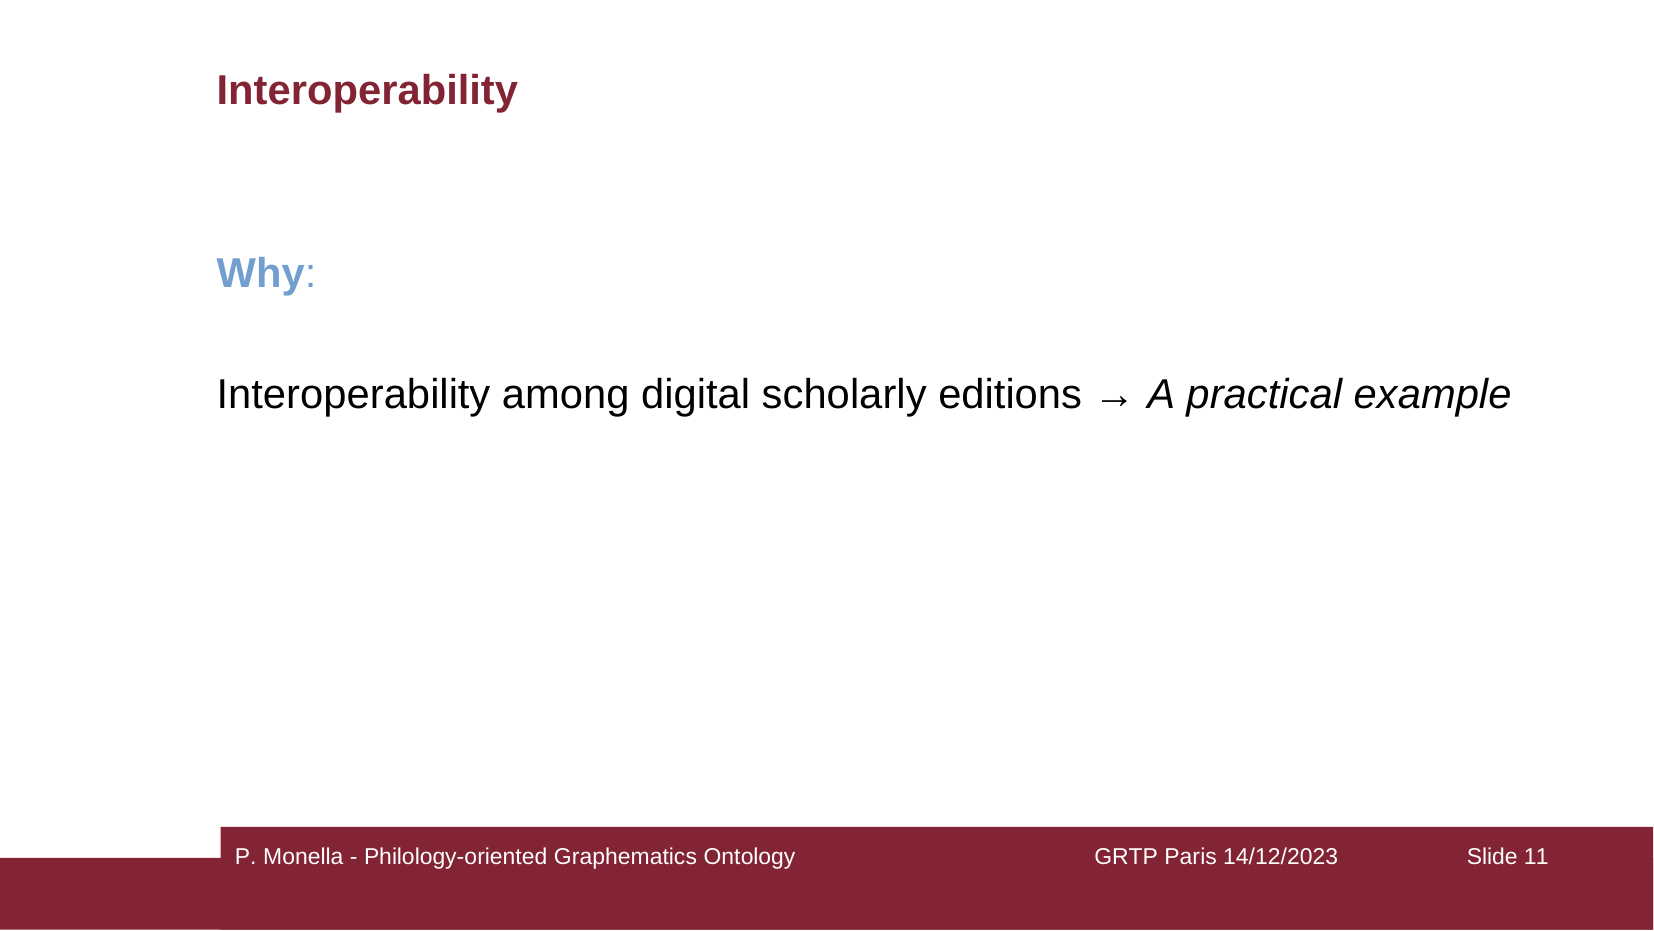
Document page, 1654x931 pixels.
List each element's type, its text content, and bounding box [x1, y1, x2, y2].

title Interoperability [201, 55, 1569, 124]
list Why: Interoperability among digital scholarly editions → A practical example [201, 237, 1595, 796]
